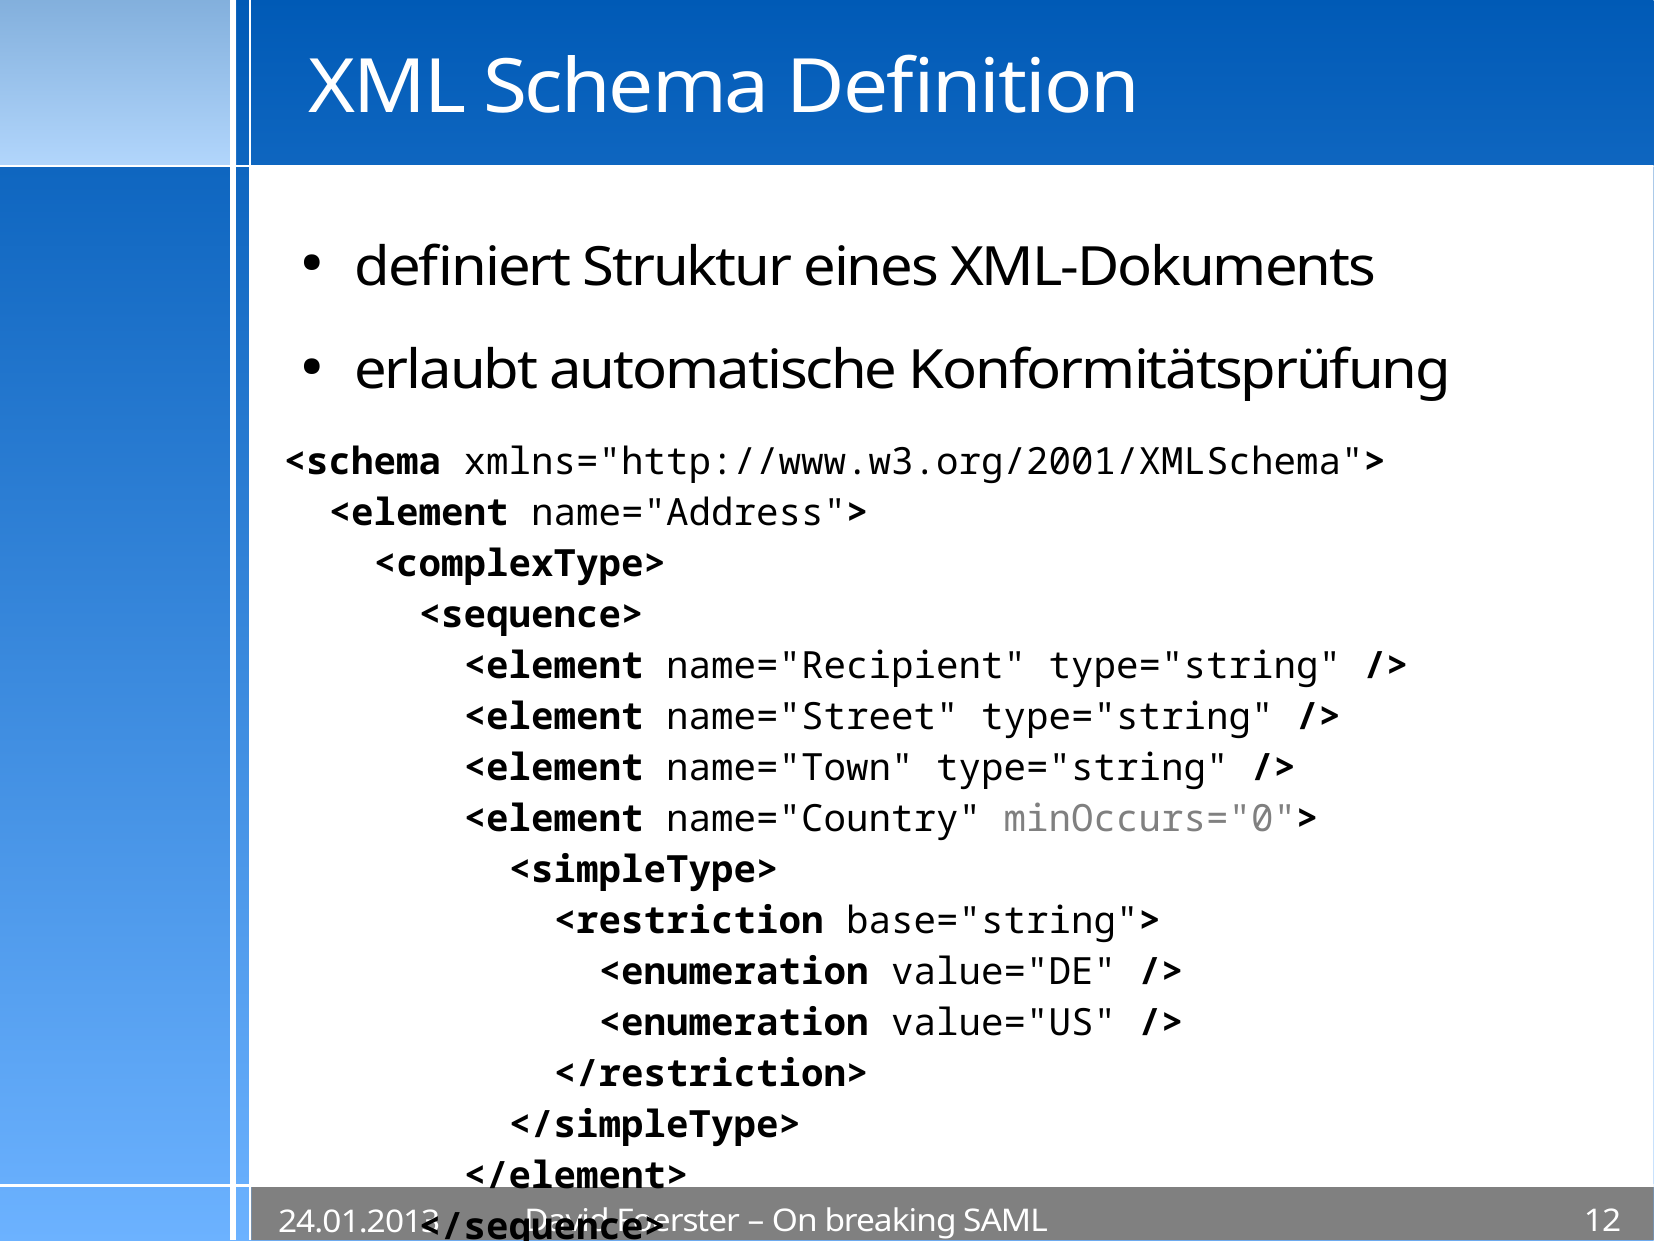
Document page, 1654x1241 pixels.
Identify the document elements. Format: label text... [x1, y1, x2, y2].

list definiert Struktur eines XML-Dokuments erlaubt automatische Konformitätsprüfung <schema xmlns="http://www.w3.org/2001/XMLSchema"> <element name="Address"> <complexType> <sequence> <element name="Recipient" type="string" /> <element name="Street" type="string" /> <element name="Town" type="string" /> <element name="Country" minOccurs="0"> <simpleType> <restriction base="string"> <enumeration value="DE" /> <enumeration value="US" /> </restriction> </simpleType> </element> </sequence> </complexType> </element> </schema> [283, 227, 1539, 1130]
title XML Schema Definition [273, 0, 1499, 187]
